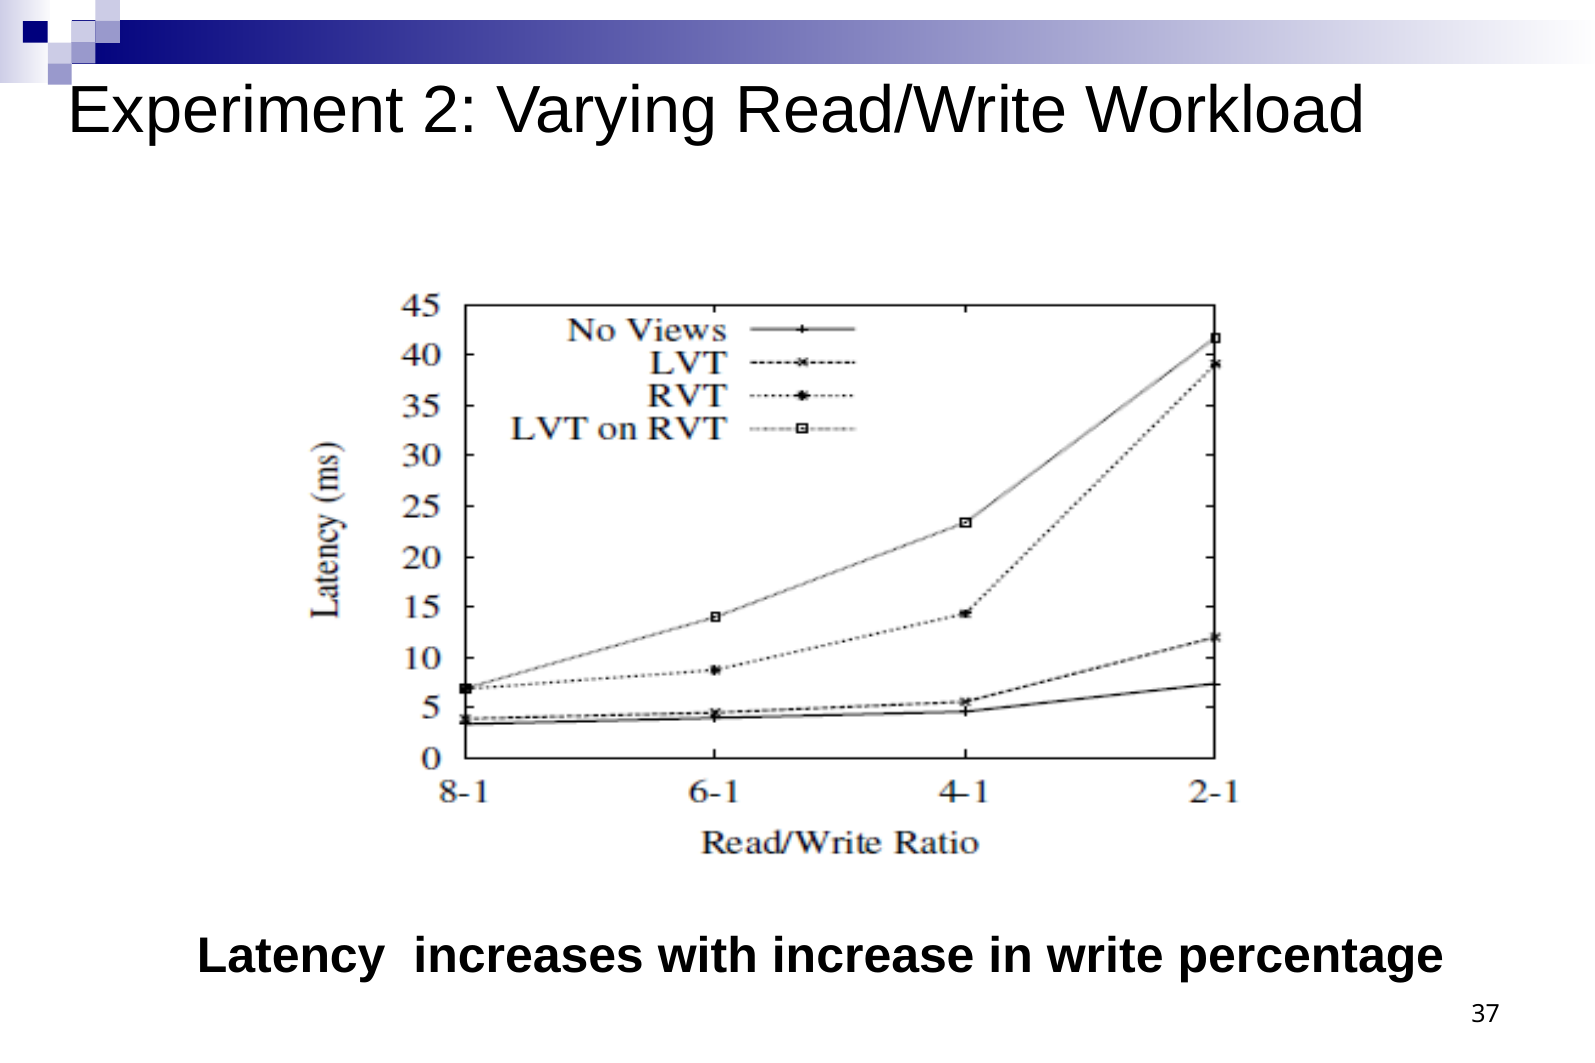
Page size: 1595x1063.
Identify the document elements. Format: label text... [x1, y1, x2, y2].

title Experiment 2: Varying Read/Write Workload [52, 0, 1541, 154]
text_box [265, 274, 1270, 889]
text_box Latency increases with increase in write percentage [163, 915, 1460, 991]
